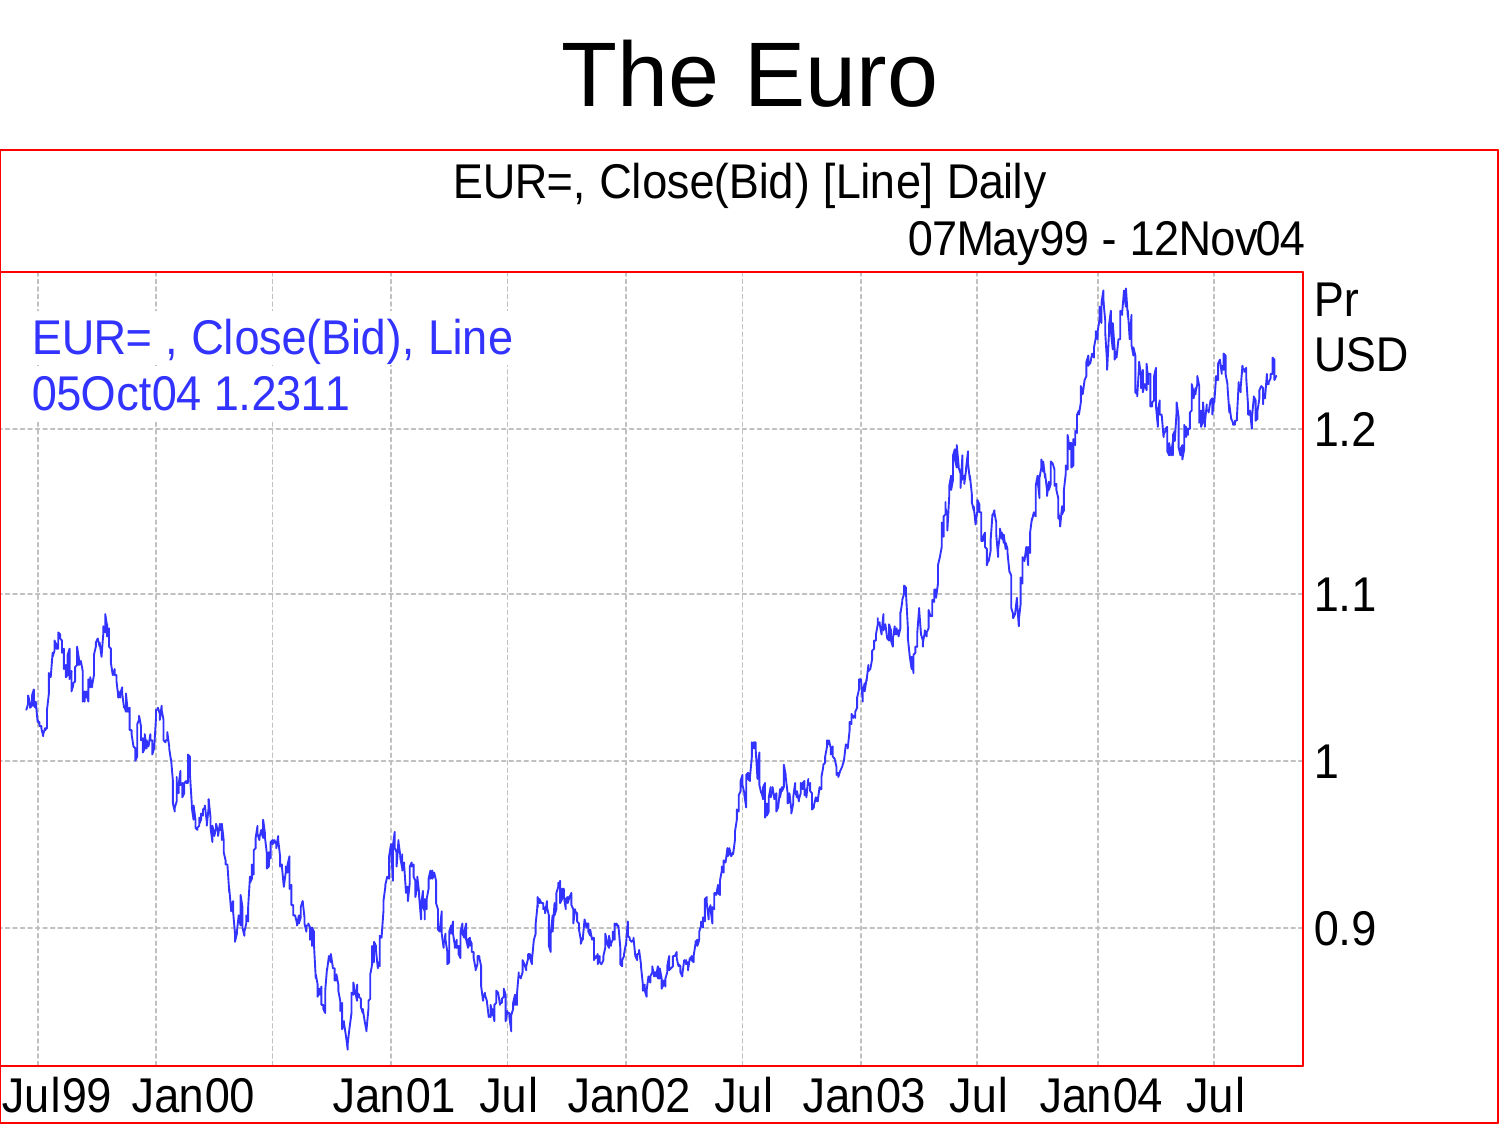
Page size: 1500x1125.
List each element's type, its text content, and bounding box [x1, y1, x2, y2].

title The Euro [75, 12, 1426, 138]
picture [0, 149, 1500, 1125]
